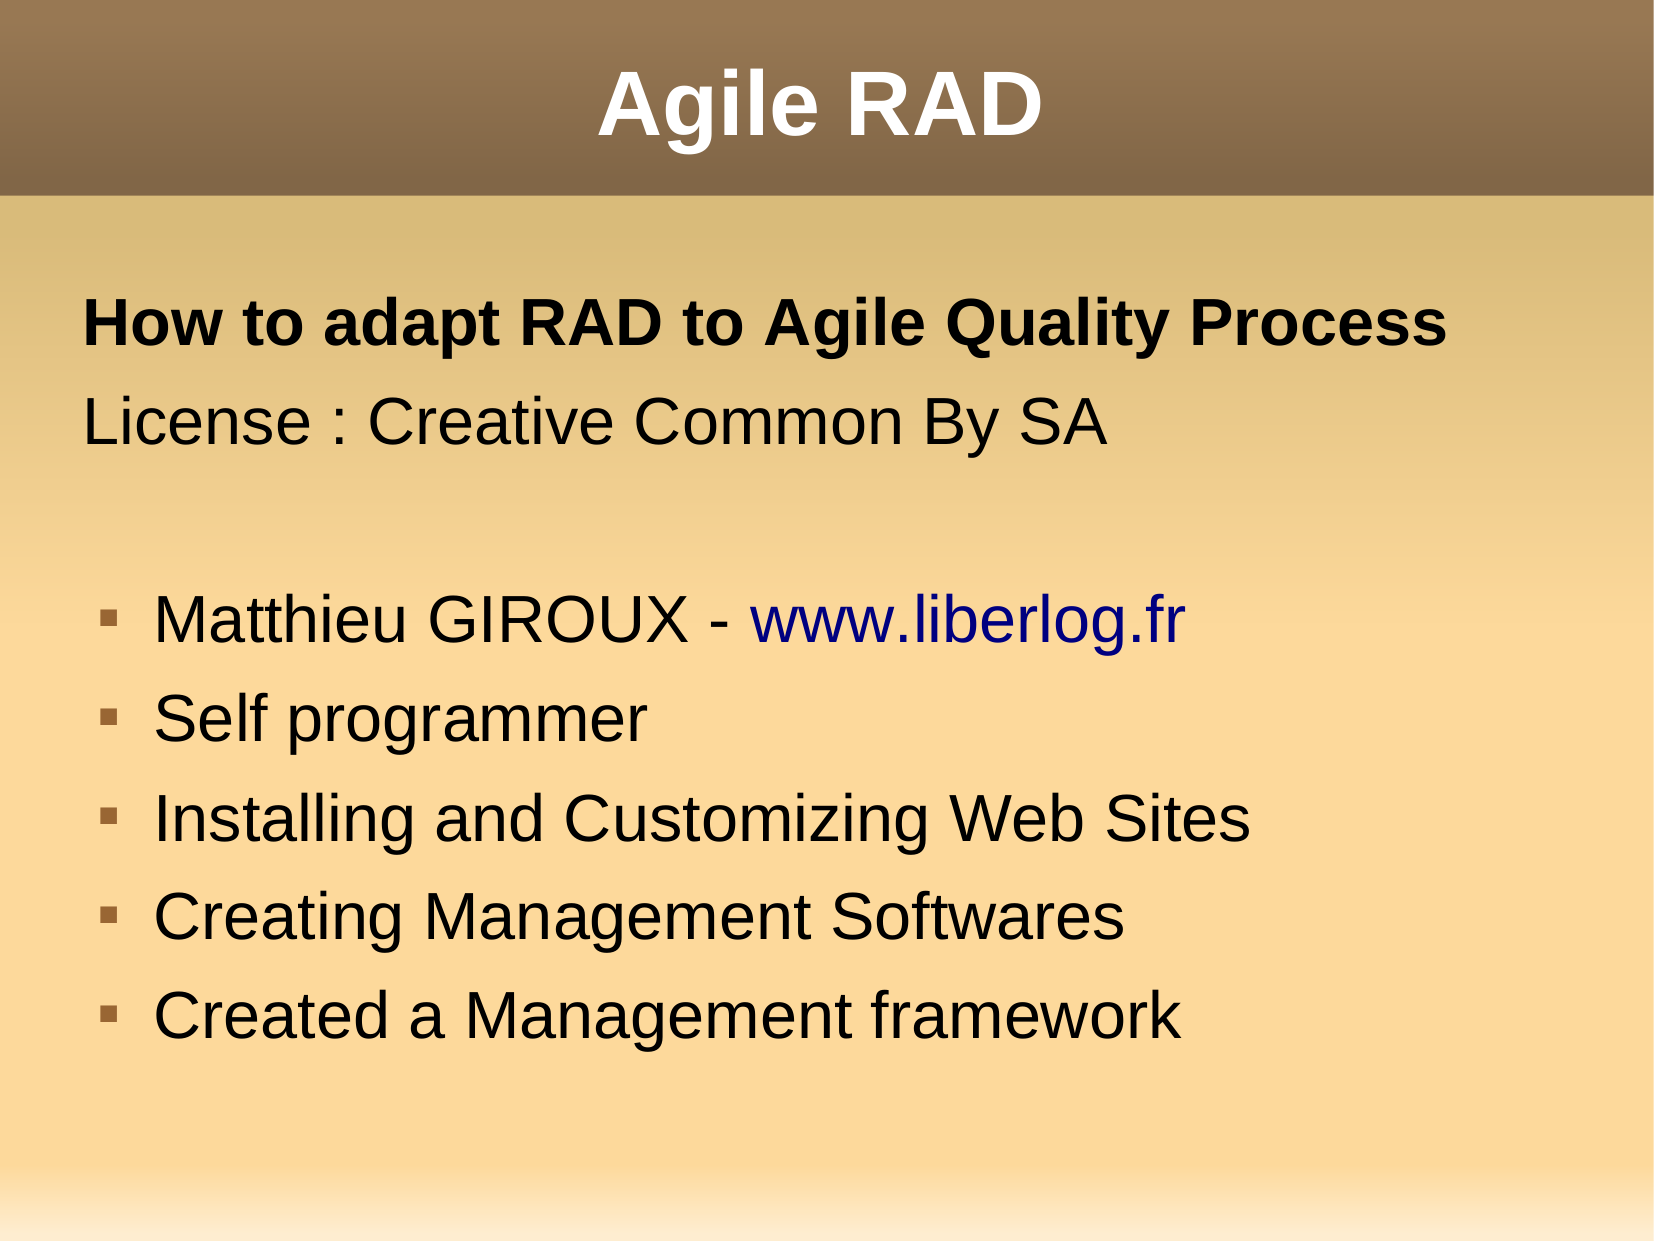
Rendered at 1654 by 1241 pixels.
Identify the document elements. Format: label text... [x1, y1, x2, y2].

title Agile RAD [76, 0, 1565, 208]
list How to adapt RAD to Agile Quality Process License : Creative Common By SA Matthieu GIROUX - www.liberlog.fr Self programmer Installing and Customizing Web Sites Creating Management Softwares Created a Management framework [82, 290, 1571, 1241]
picture [0, 0, 1654, 1241]
